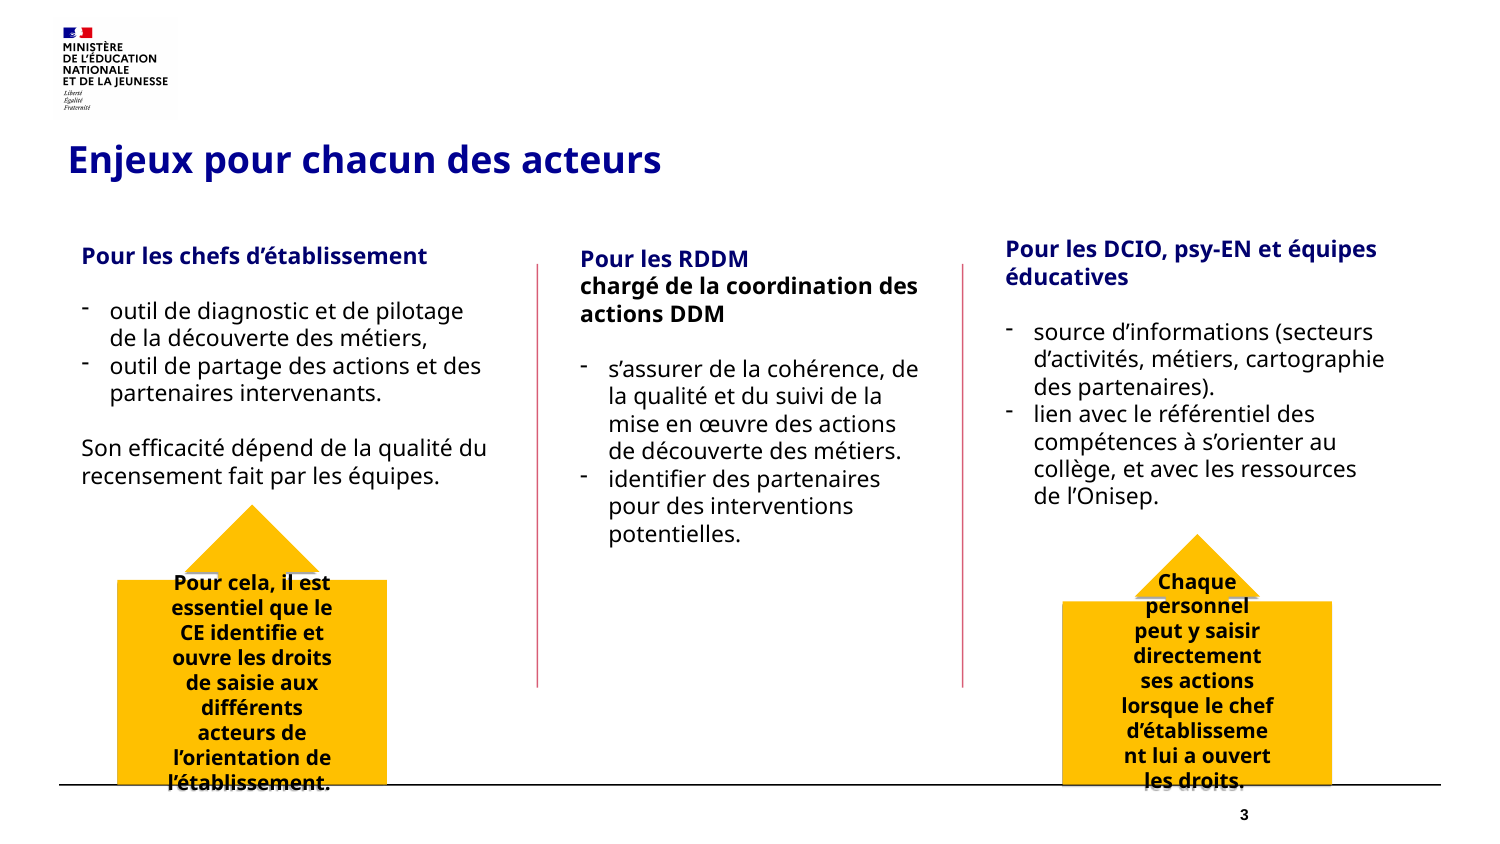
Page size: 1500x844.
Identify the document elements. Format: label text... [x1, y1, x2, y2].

picture [53, 17, 178, 120]
text_box Pour cela, il est essentiel que le CE identifie et ouvre les droits de saisie aux différents acteurs de l’orientation de l’établissement. [117, 504, 387, 785]
text_box Chaque personnel peut y saisir directement ses actions lorsque le chef d’établissement lui a ouvert les droits. [1062, 534, 1332, 785]
text_box Pour les chefs d’établissement outil de diagnostic et de pilotage de la découverte des métiers, outil de partage des actions et des partenaires intervenants. Son efficacité dépend de la qualité du recensement fait par les équipes. [66, 234, 510, 524]
text_box Pour les RDDM chargé de la coordination des actions DDM s’assurer de la cohérence, de la qualité et du suivi de la mise en œuvre des actions de découverte des métiers. identifier des partenaires pour des interventions potentielles. [565, 237, 945, 554]
text_box Pour les DCIO, psy-EN et équipes éducatives source d’informations (secteurs d’activités, métiers, cartographie des partenaires). lien avec le référentiel des compétences à s’orienter au collège, et avec les ressources de l’Onisep. [990, 227, 1405, 545]
text_box Enjeux pour chacun des acteurs [52, 129, 1335, 189]
slide_number <numéro> [1027, 784, 1249, 844]
